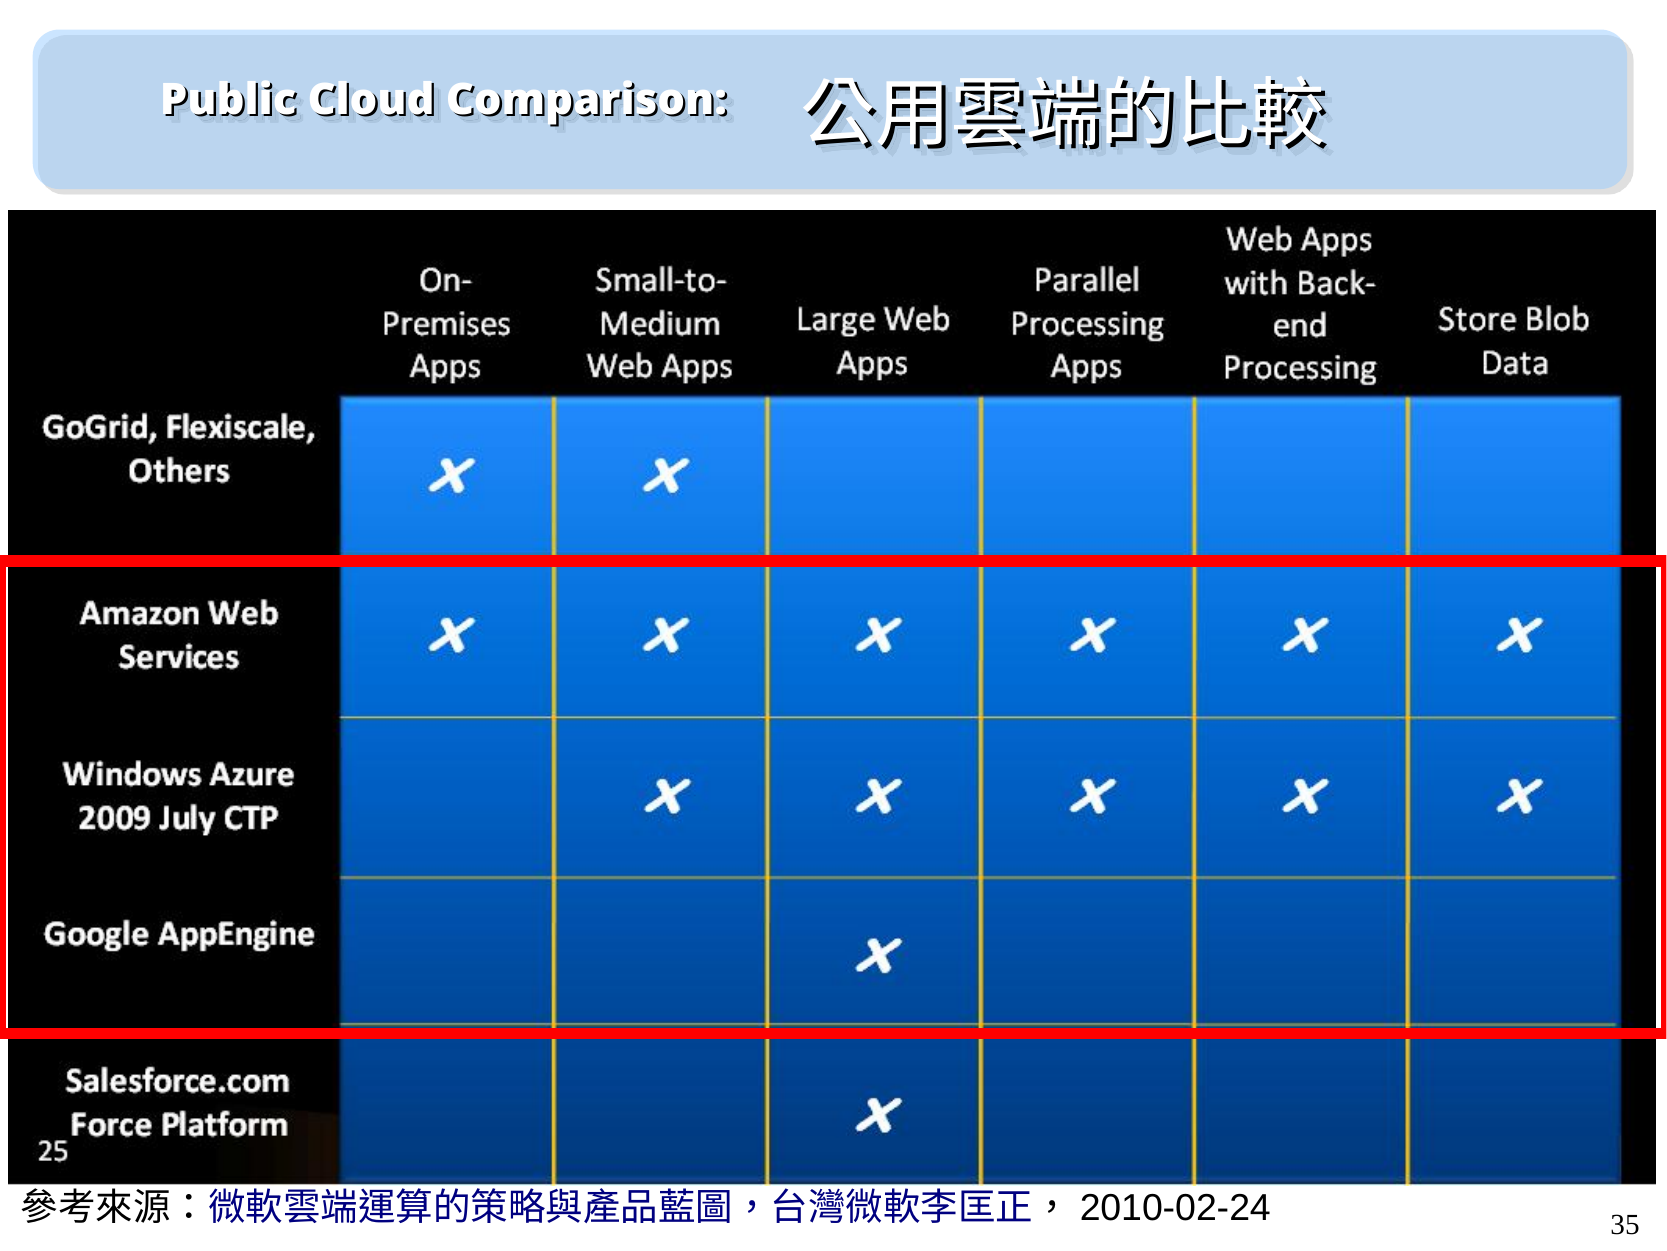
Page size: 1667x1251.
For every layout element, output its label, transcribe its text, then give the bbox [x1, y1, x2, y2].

picture [8, 567, 1656, 1028]
picture [8, 210, 1656, 555]
picture [8, 1039, 1656, 1186]
text_box 參考來源：微軟雲端運算的策略與產品藍圖，台灣微軟李匡正，2010-02-24 [5, 1175, 1306, 1251]
text_box Public Cloud Comparison: 公用雲端的比較 [32, 29, 1628, 190]
